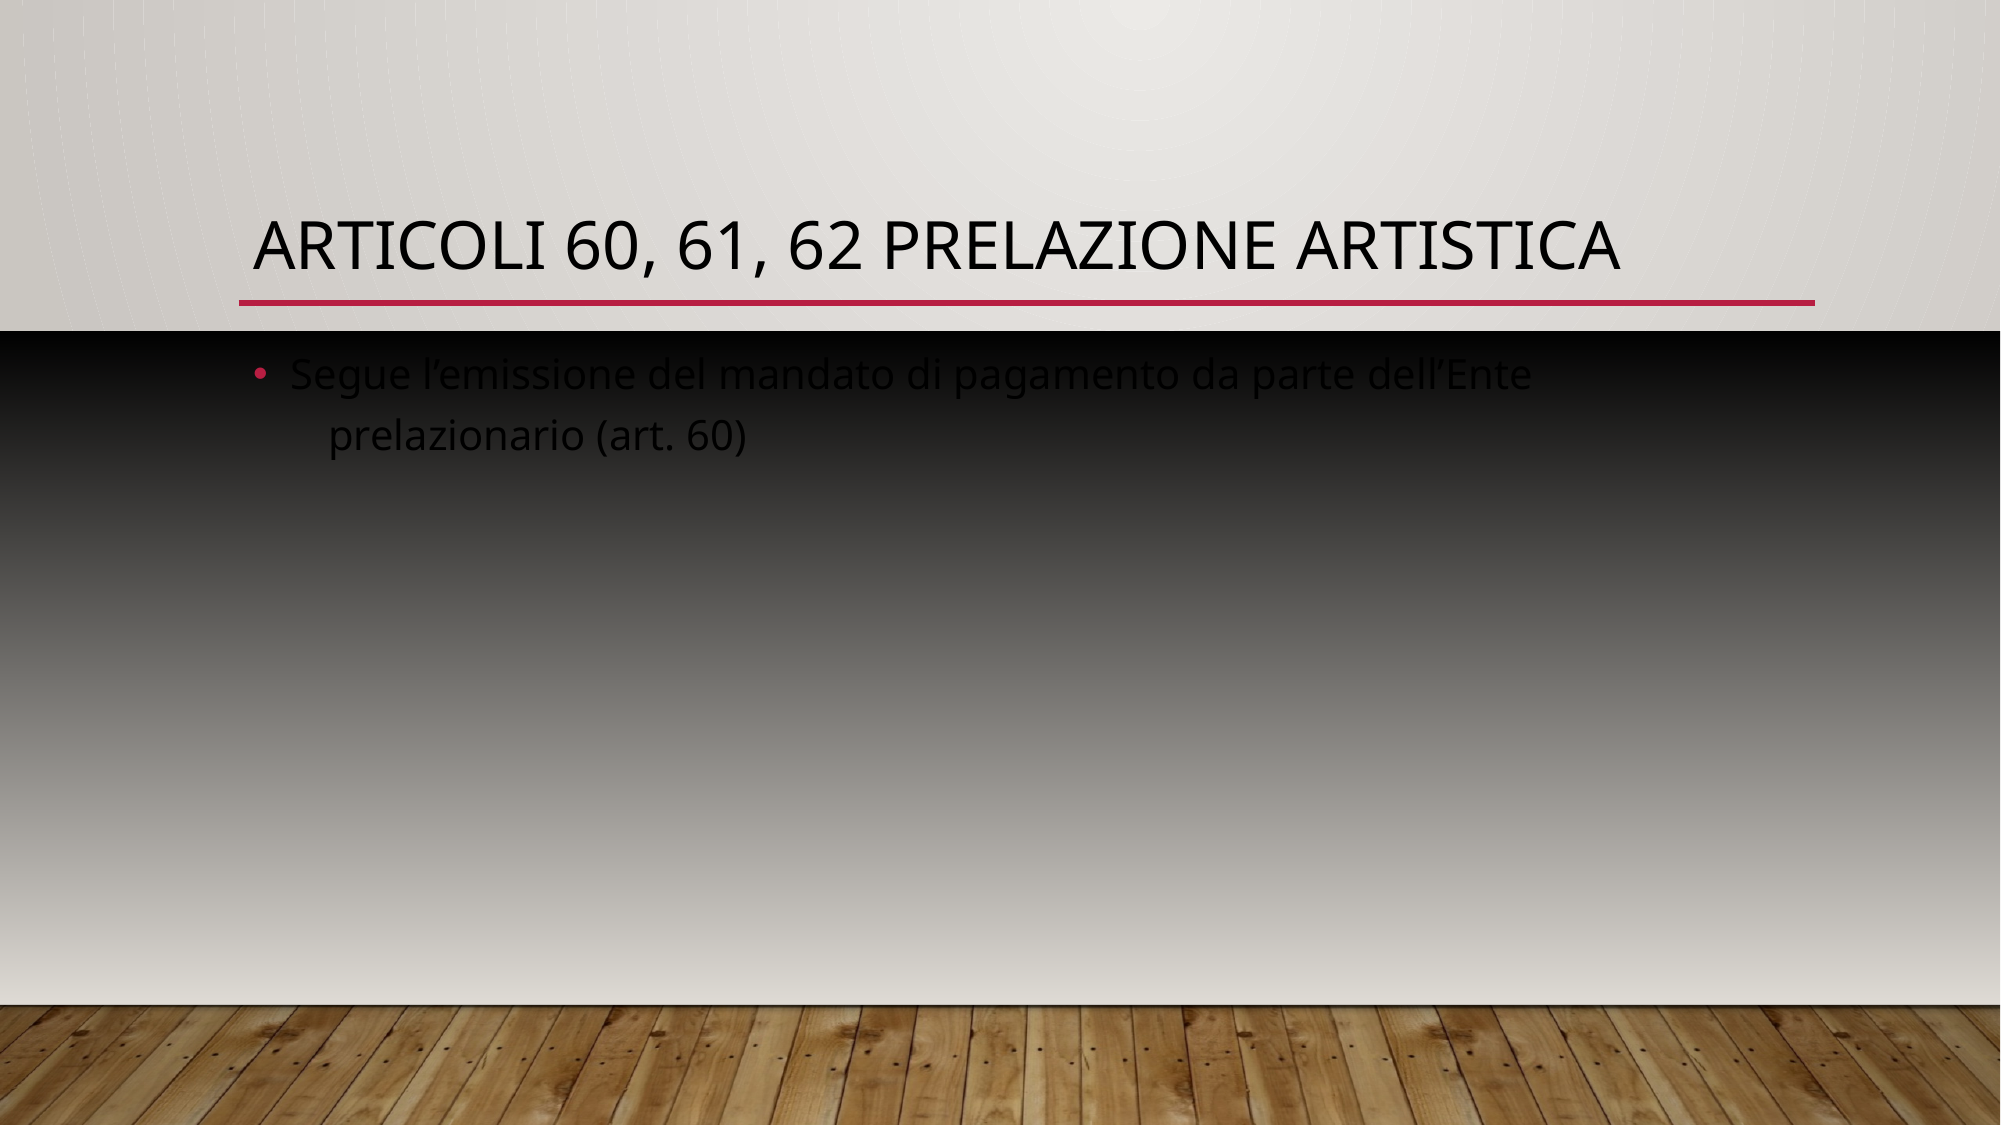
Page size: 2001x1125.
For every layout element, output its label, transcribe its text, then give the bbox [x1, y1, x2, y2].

list Segue l’emissione del mandato di pagamento da parte dell’Ente prelazionario (art. 60) [238, 330, 1814, 897]
title Articoli 60, 61, 62 prelazione artistica [238, 131, 1814, 305]
